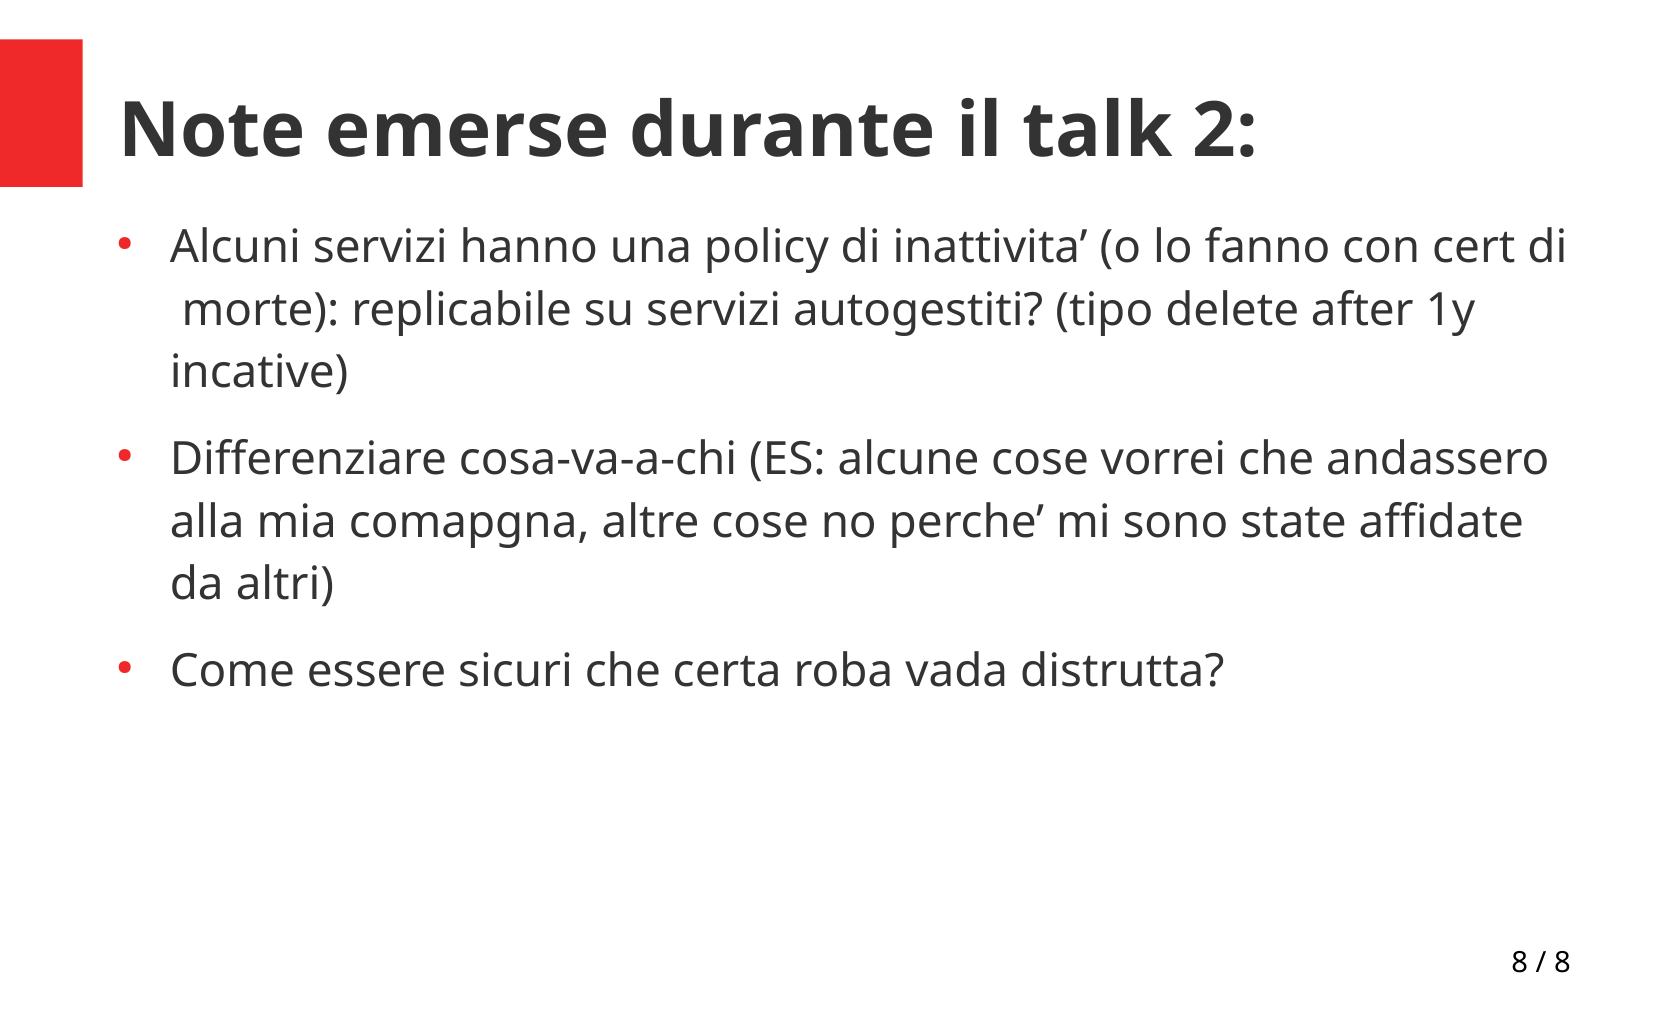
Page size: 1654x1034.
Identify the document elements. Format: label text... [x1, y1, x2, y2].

list Alcuni servizi hanno una policy di inattivita’ (o lo fanno con cert di morte): replicabile su servizi autogestiti? (tipo delete after 1y incative) Differenziare cosa-va-a-chi (ES: alcune cose vorrei che andassero alla mia comapgna, altre cose no perche’ mi sono state affidate da altri) Come essere sicuri che certa roba vada distrutta? [98, 213, 1571, 814]
title Note emerse durante il talk 2: [118, 41, 1571, 213]
